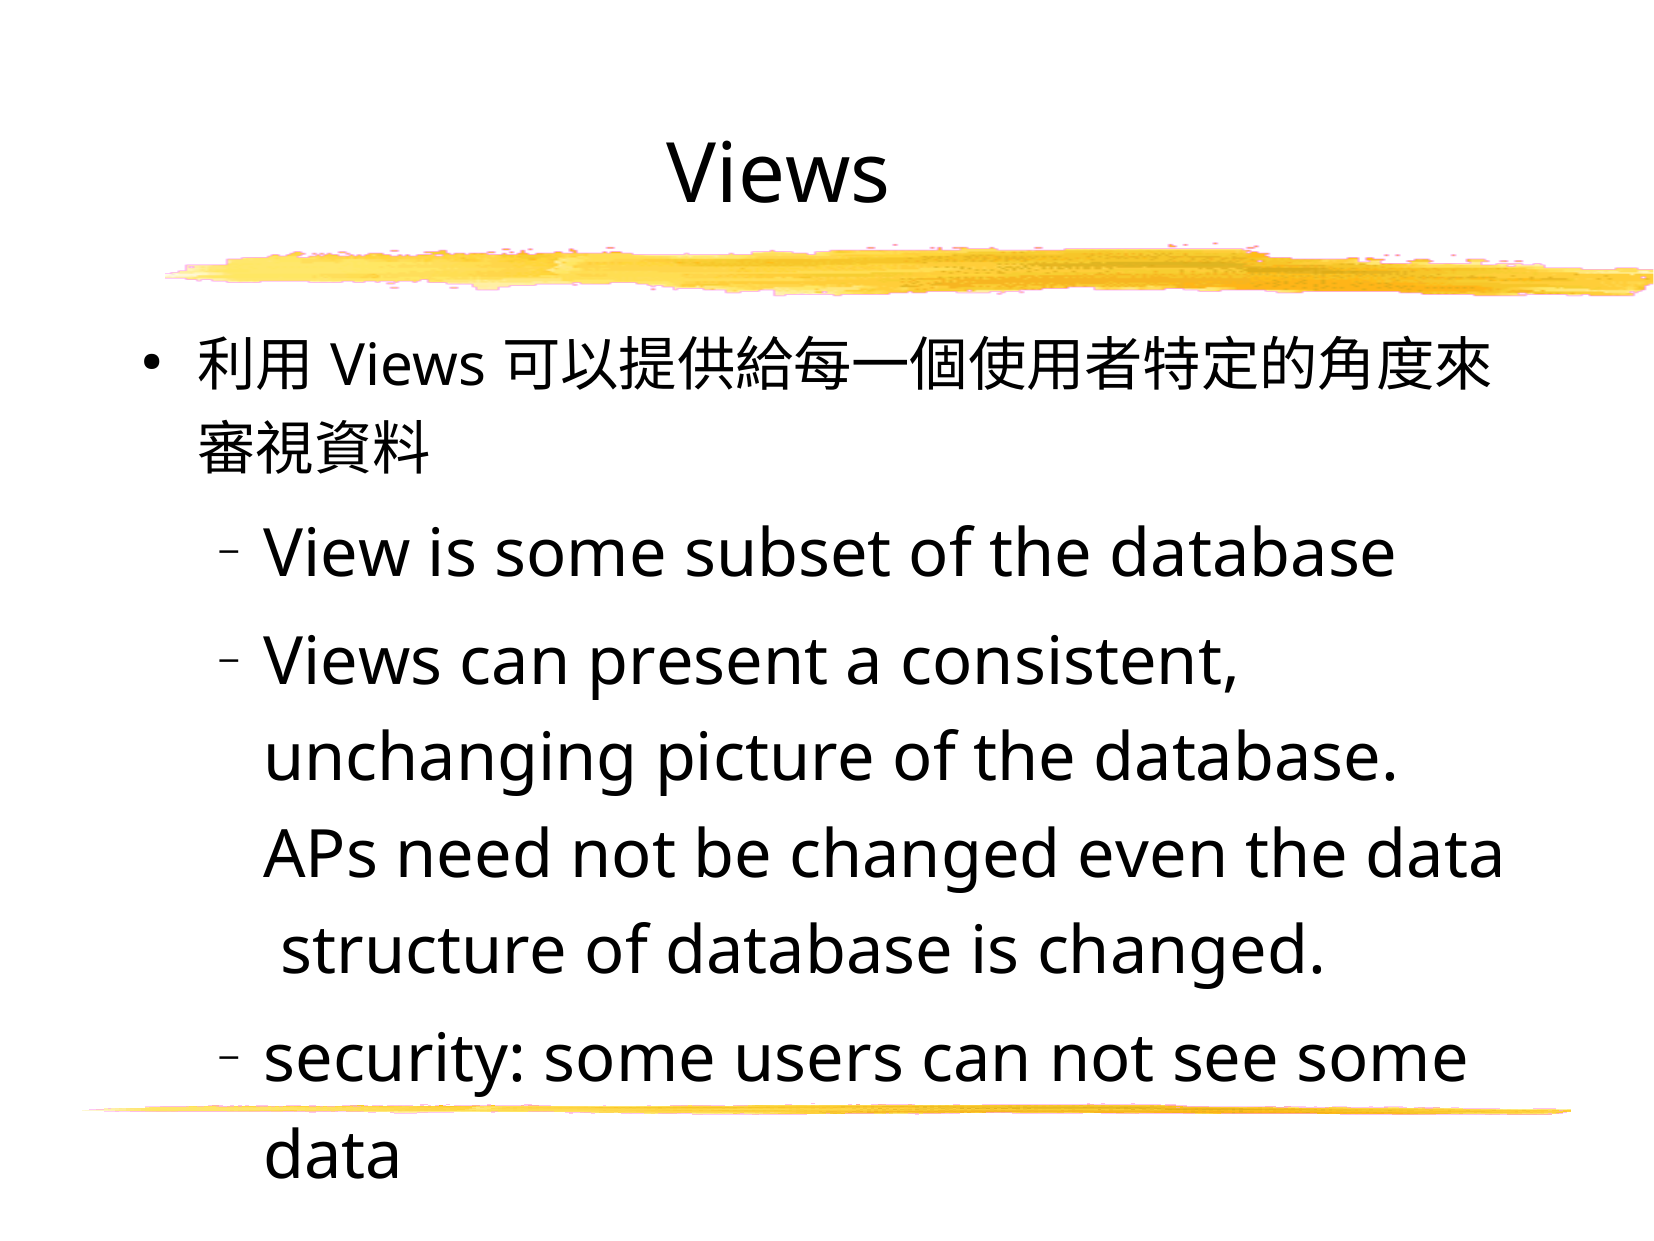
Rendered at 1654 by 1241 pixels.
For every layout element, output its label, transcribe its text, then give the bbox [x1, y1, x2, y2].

title Views [76, 12, 1482, 235]
picture [165, 237, 1654, 308]
picture [82, 1102, 126, 1117]
picture [1533, 1102, 1571, 1117]
list 利用Views可以提供給每一個使用者特定的角度來審視資料 View is some subset of the database Views can present a consistent, unchanging picture of the database. APs need not be changed even the data structure of database is changed. security: some users can not see some data [126, 311, 1533, 1128]
